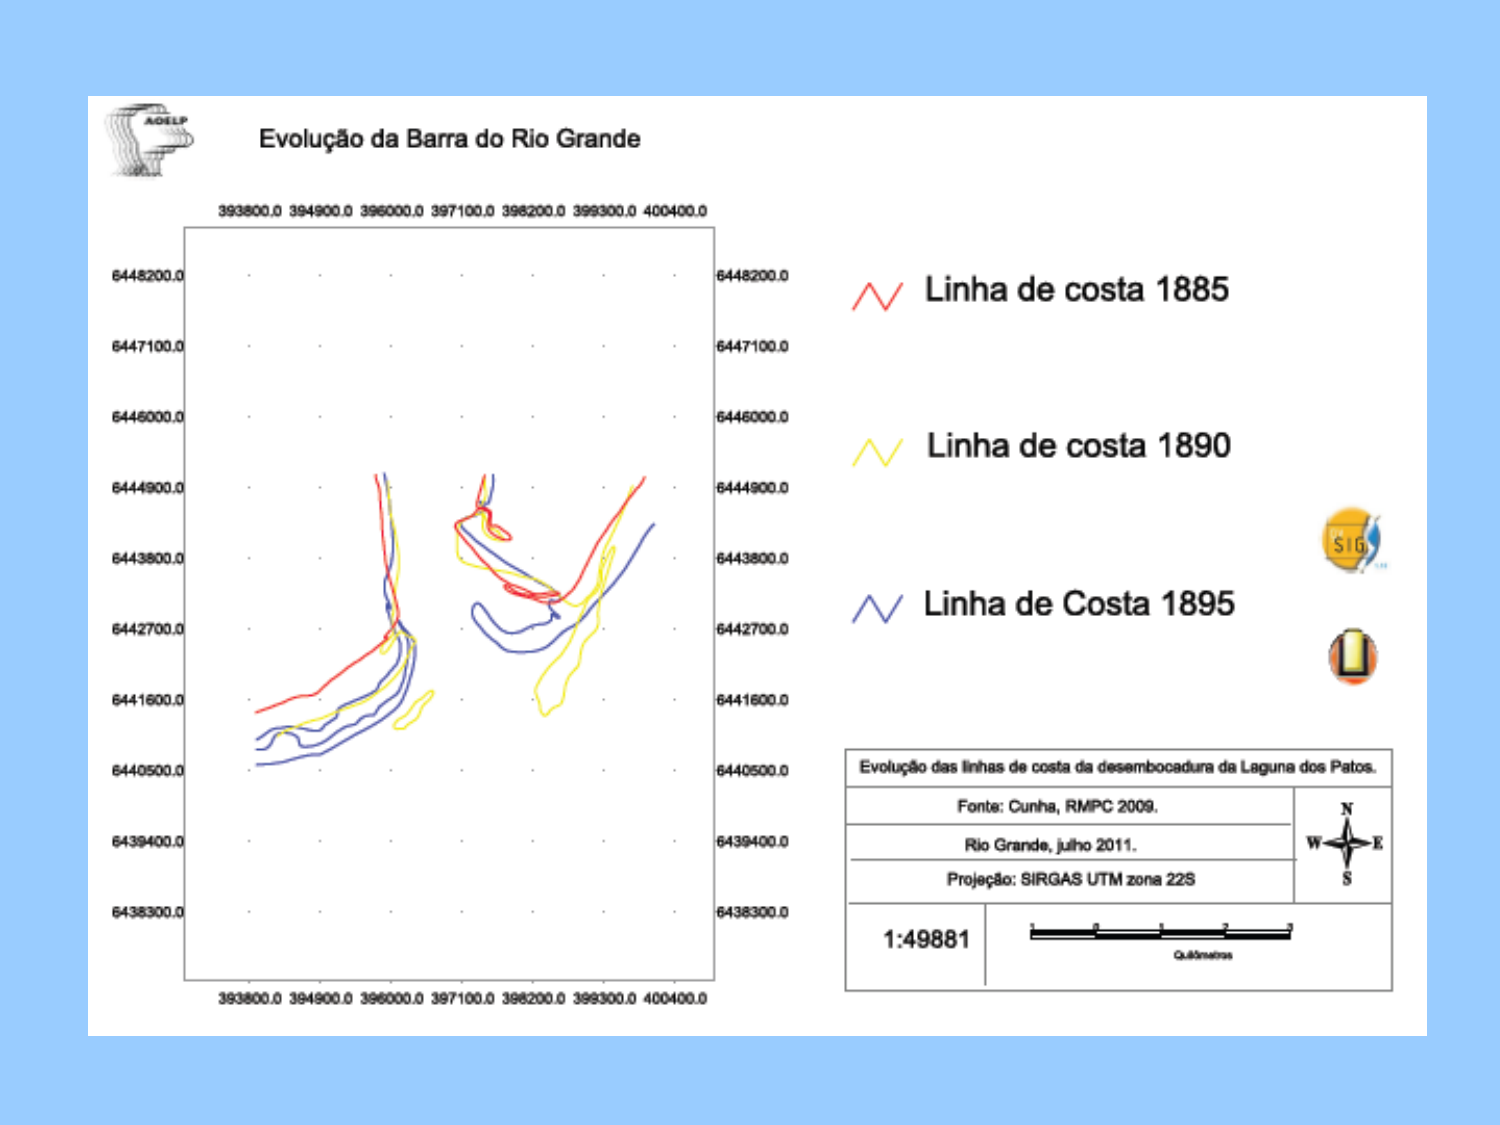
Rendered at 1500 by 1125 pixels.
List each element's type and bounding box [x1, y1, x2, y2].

picture [88, 96, 1427, 1036]
